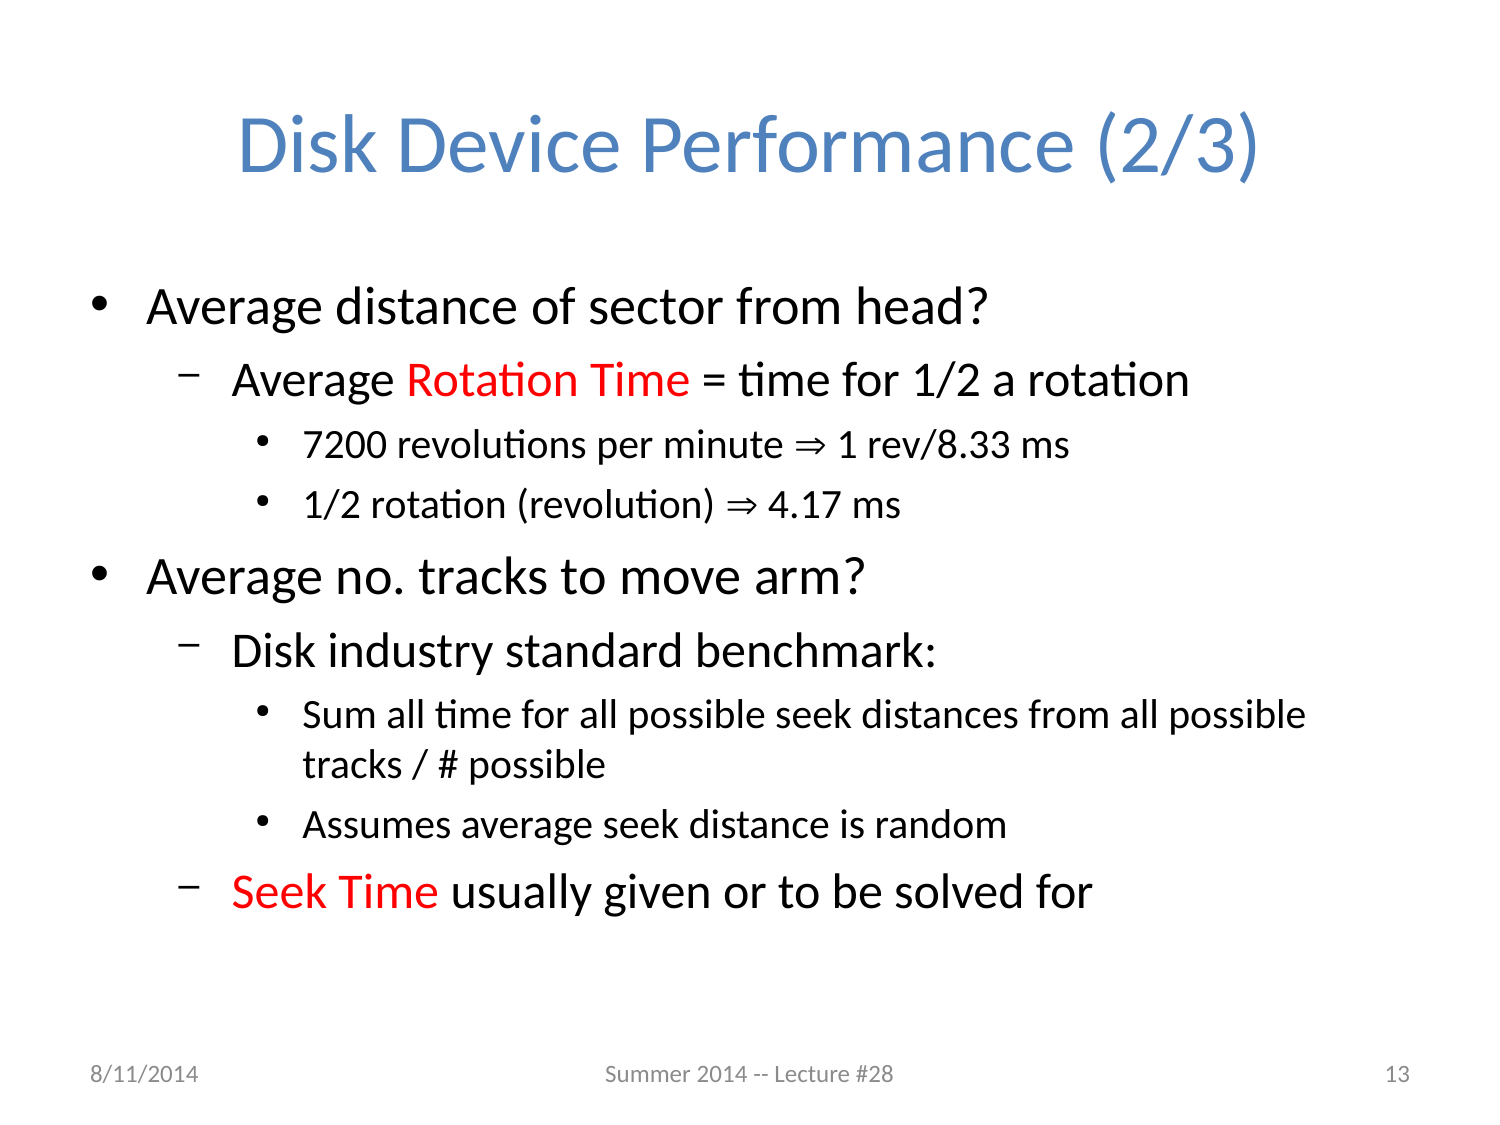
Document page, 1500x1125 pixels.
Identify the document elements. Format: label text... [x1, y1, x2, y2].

slide_number <number> [1074, 1042, 1425, 1103]
title Disk Device Performance (2/3) [75, 45, 1425, 233]
list Average distance of sector from head? Average Rotation Time = time for 1/2 a rotation 7200 revolutions per minute  1 rev/8.33 ms 1/2 rotation (revolution)  4.17 ms Average no. tracks to move arm? Disk industry standard benchmark: Sum all time for all possible seek distances from all possible tracks / # possible Assumes average seek distance is random Seek Time usually given or to be solved for [75, 262, 1425, 1073]
slide_number 8/11/2014 [75, 1042, 425, 1103]
footer Summer 2014 -- Lecture #28 [512, 1042, 988, 1103]
